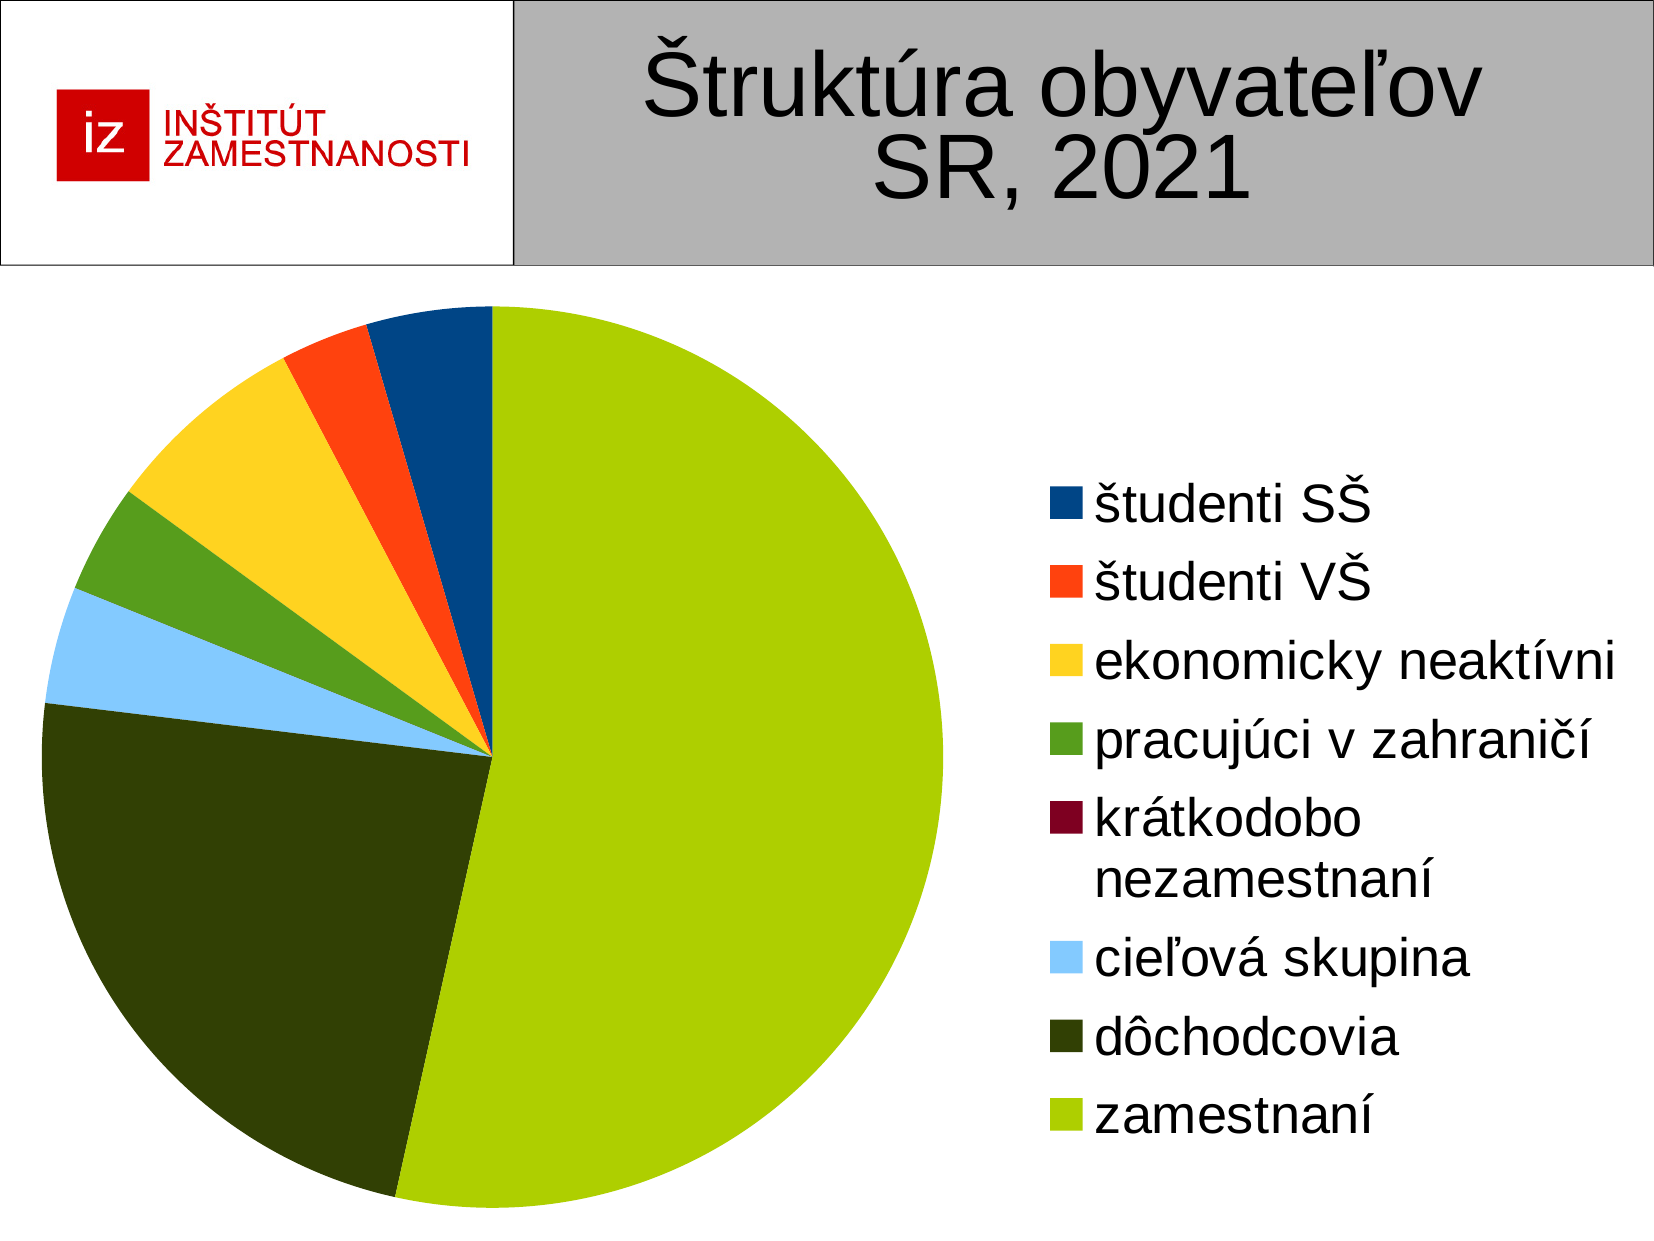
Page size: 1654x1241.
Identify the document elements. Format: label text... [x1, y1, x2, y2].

title Štruktúra obyvateľov SR, 2021 [561, 29, 1565, 237]
picture [5, 8, 512, 257]
chart [0, 265, 1654, 1241]
